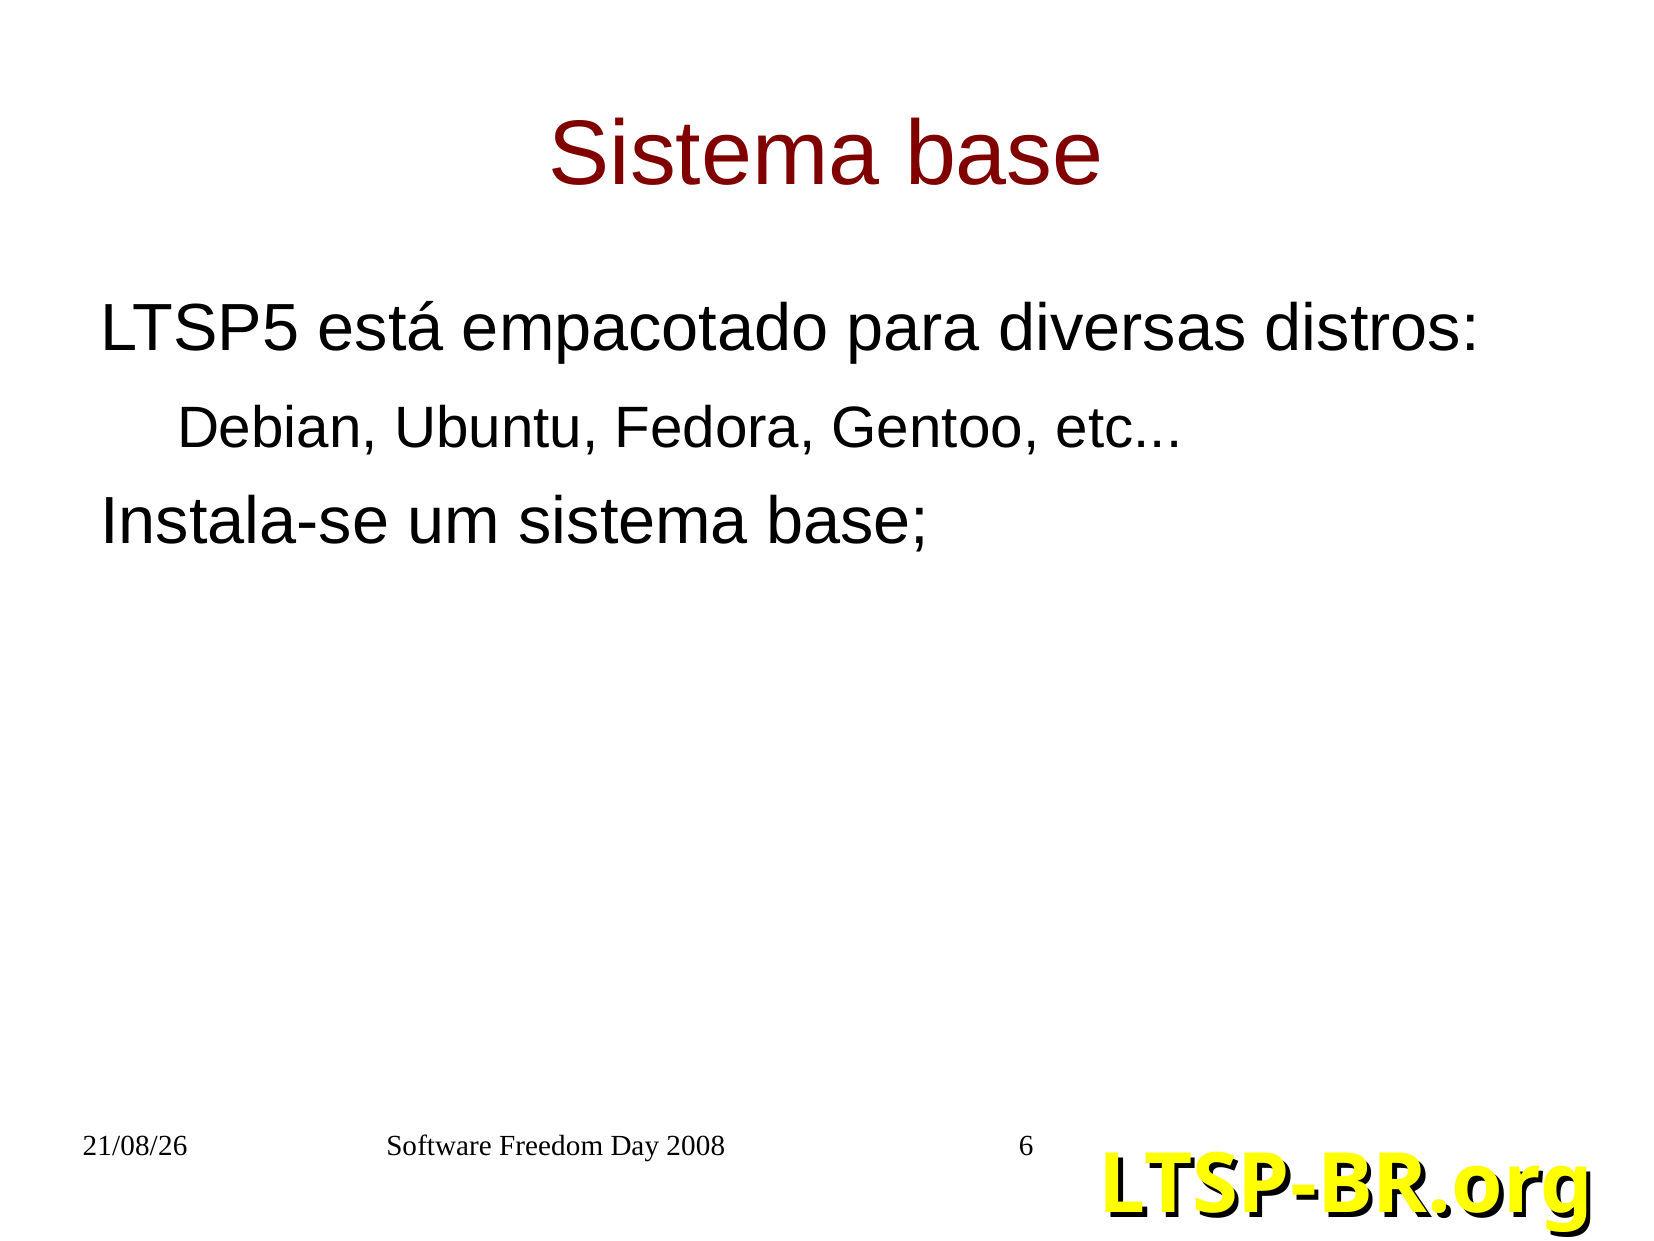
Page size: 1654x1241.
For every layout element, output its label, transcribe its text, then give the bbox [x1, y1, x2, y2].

title Sistema base [82, 56, 1571, 250]
list LTSP5 está empacotado para diversas distros: Debian, Ubuntu, Fedora, Gentoo, etc... Instala-se um sistema base; [82, 290, 1571, 1094]
